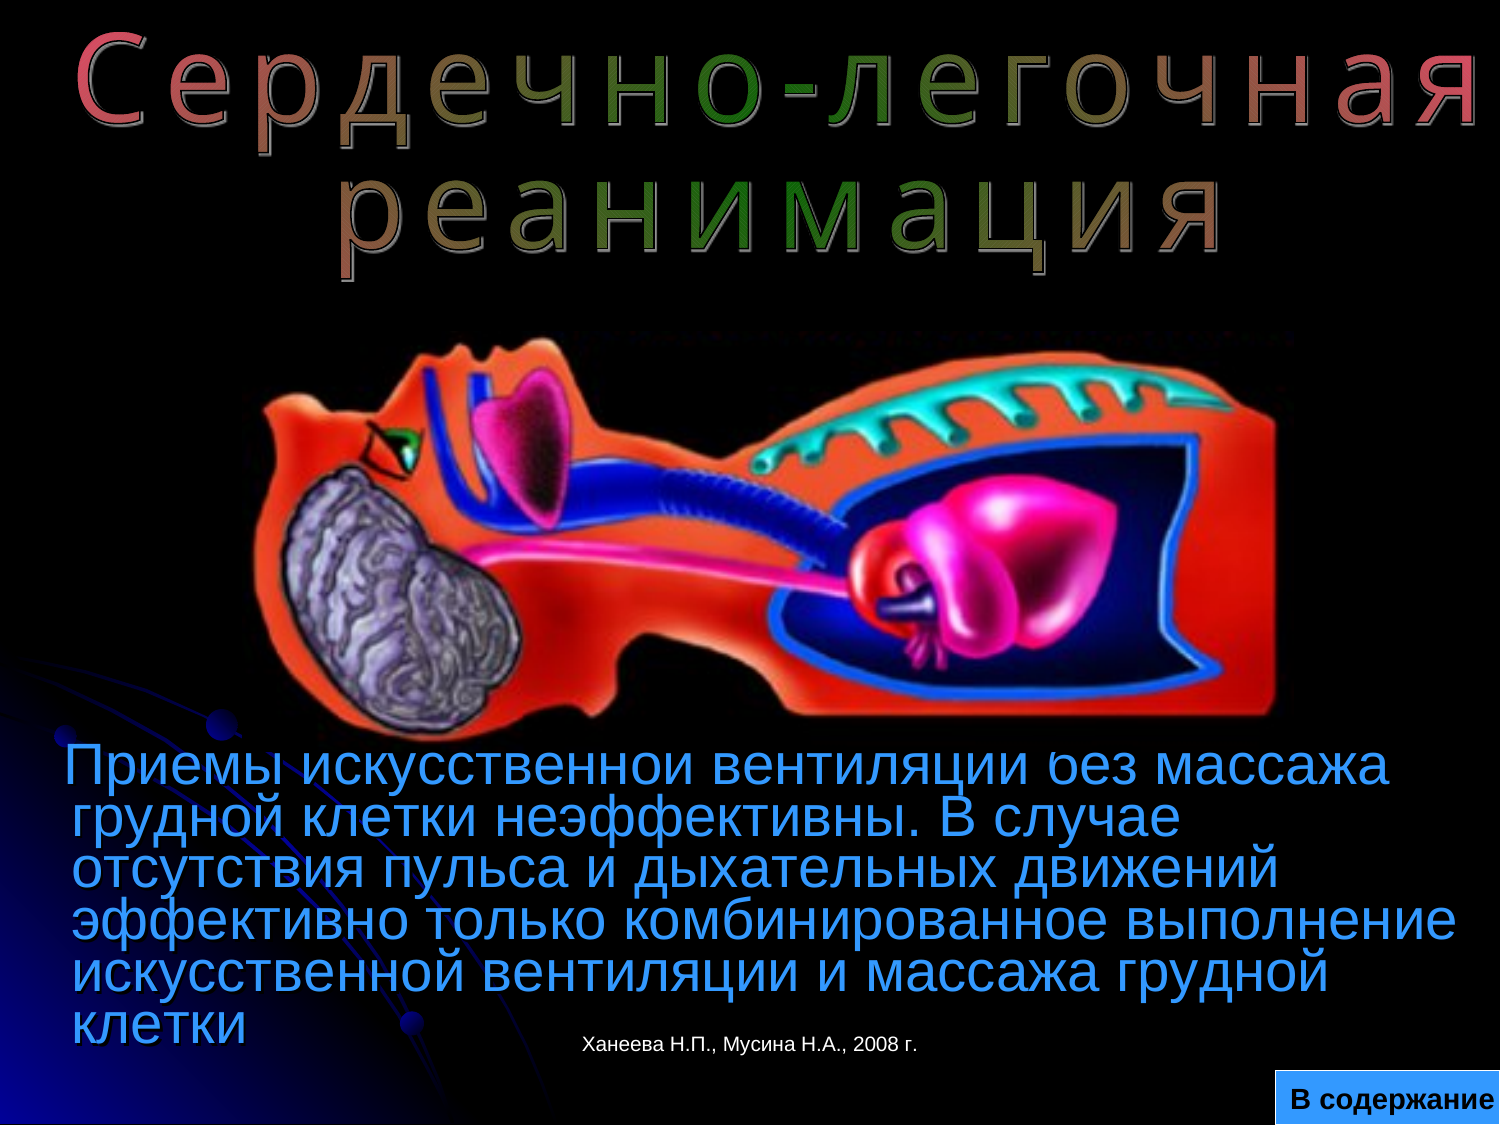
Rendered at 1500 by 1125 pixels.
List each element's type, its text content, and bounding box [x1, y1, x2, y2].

text_box Сердечно-легочная реанимация [890, 179, 945, 250]
picture [242, 331, 1294, 752]
text_box Сердечно-легочная реанимация [509, 179, 563, 250]
text_box Сердечно-легочная реанимация [607, 54, 665, 123]
text_box Сердечно-легочная реанимация [690, 180, 749, 249]
text_box Сердечно-легочная реанимация [1006, 54, 1048, 123]
text_box Сердечно-легочная реанимация [1248, 54, 1306, 123]
text_box Сердечно-легочная реанимация [169, 53, 227, 124]
text_box Сердечно-легочная реанимация [1156, 54, 1213, 123]
text_box Сердечно-легочная реанимация [257, 53, 316, 153]
text_box Сердечно-легочная реанимация [339, 54, 407, 146]
text_box В содержание [1275, 1070, 1500, 1125]
text_box Сердечно-легочная реанимация [429, 53, 486, 124]
text_box Сердечно-легочная реанимация [697, 53, 759, 124]
text_box Сердечно-легочная реанимация [1337, 53, 1391, 124]
text_box Сердечно-легочная реанимация [515, 54, 572, 123]
text_box Сердечно-легочная реанимация [785, 180, 857, 249]
text_box Сердечно-легочная реанимация [919, 53, 976, 124]
list Приемы искусственной вентиляции без массажа грудной клетки неэффективны. В случае отсутствия пульса и дыхательных движений эффективно только комбинированное выполнение искусственной вентиляции и массажа грудной клетки [0, 734, 1500, 1118]
text_box Сердечно-легочная реанимация [1415, 54, 1473, 123]
text_box Сердечно-легочная реанимация [1065, 53, 1127, 124]
text_box Сердечно-легочная реанимация [827, 54, 888, 124]
text_box Сердечно-легочная реанимация [76, 31, 144, 124]
text_box Сердечно-легочная реанимация [1158, 180, 1215, 249]
text_box Сердечно-легочная реанимация [1071, 180, 1130, 249]
text_box Сердечно-легочная реанимация [977, 180, 1043, 273]
text_box Сердечно-легочная реанимация [340, 179, 399, 279]
text_box Сердечно-легочная реанимация [596, 180, 655, 249]
text_box Сердечно-легочная реанимация [426, 179, 484, 250]
